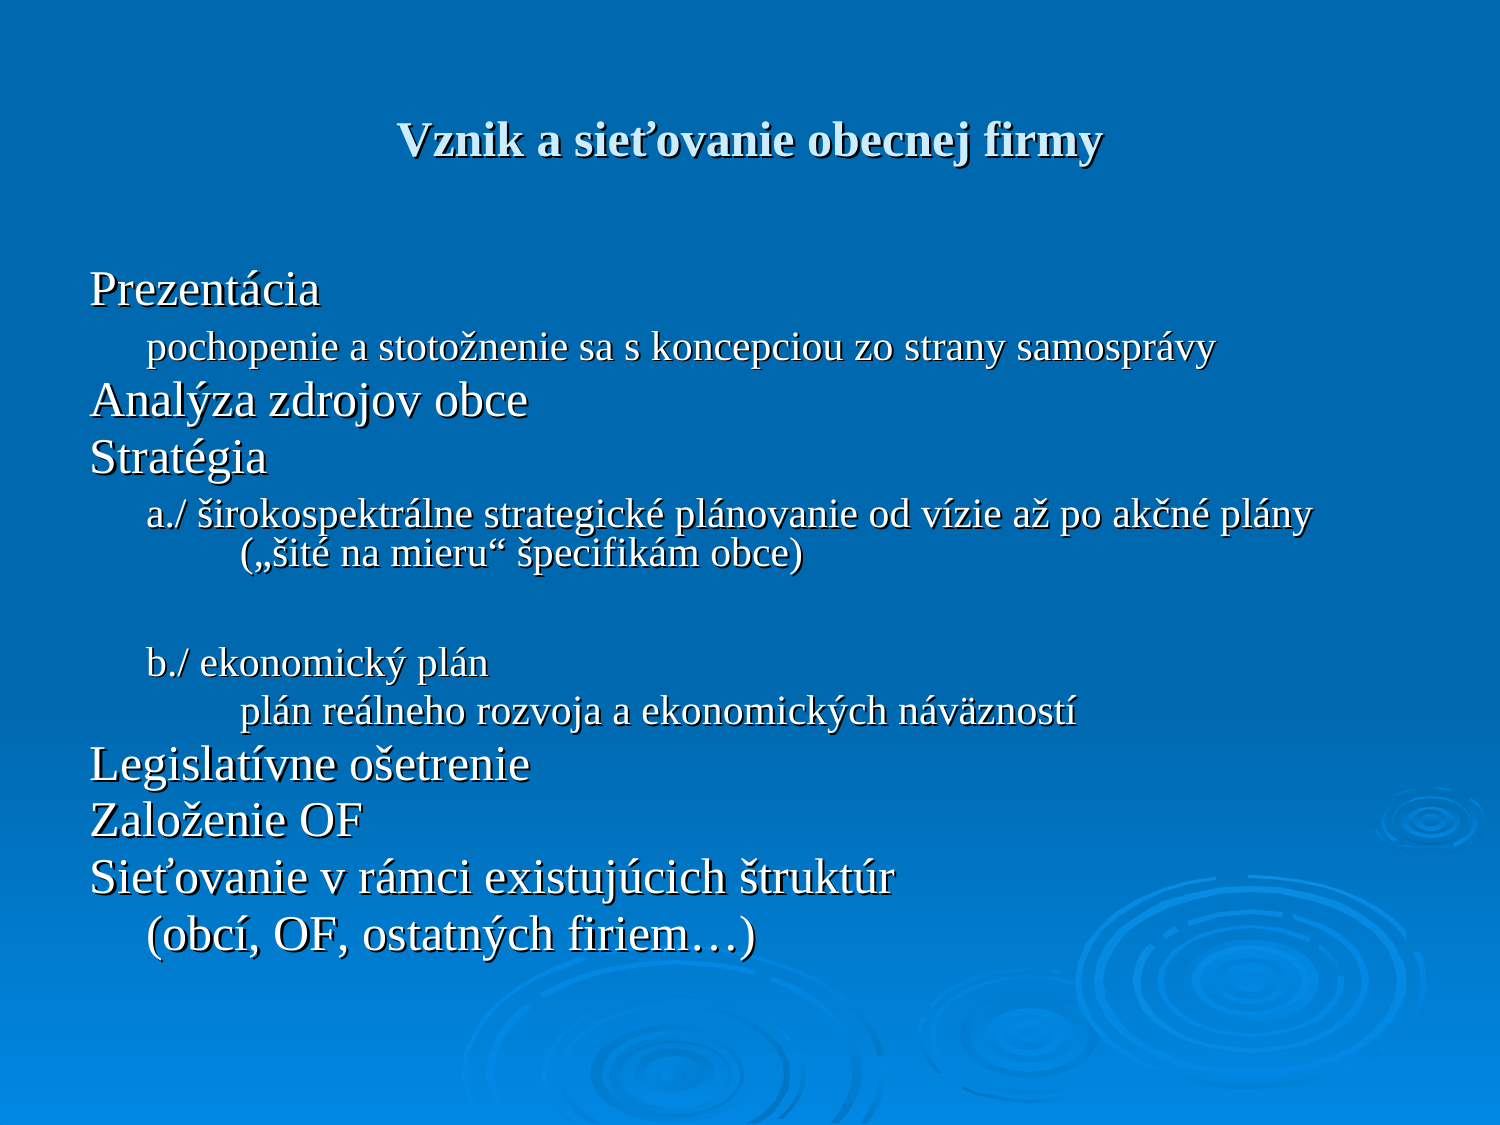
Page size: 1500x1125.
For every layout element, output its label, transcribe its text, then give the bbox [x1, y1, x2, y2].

title Vznik a sieťovanie obecnej firmy [75, 45, 1426, 233]
list Prezentácia pochopenie a stotožnenie sa s koncepciou zo strany samosprávy Analýza zdrojov obce Stratégia a./ širokospektrálne strategické plánovanie od vízie až po akčné plány („šité na mieru“ špecifikám obce) b./ ekonomický plán plán reálneho rozvoja a ekonomických náväzností Legislatívne ošetrenie Založenie OF Sieťovanie v rámci existujúcich štruktúr (obcí, OF, ostatných firiem…) [75, 262, 1426, 1015]
